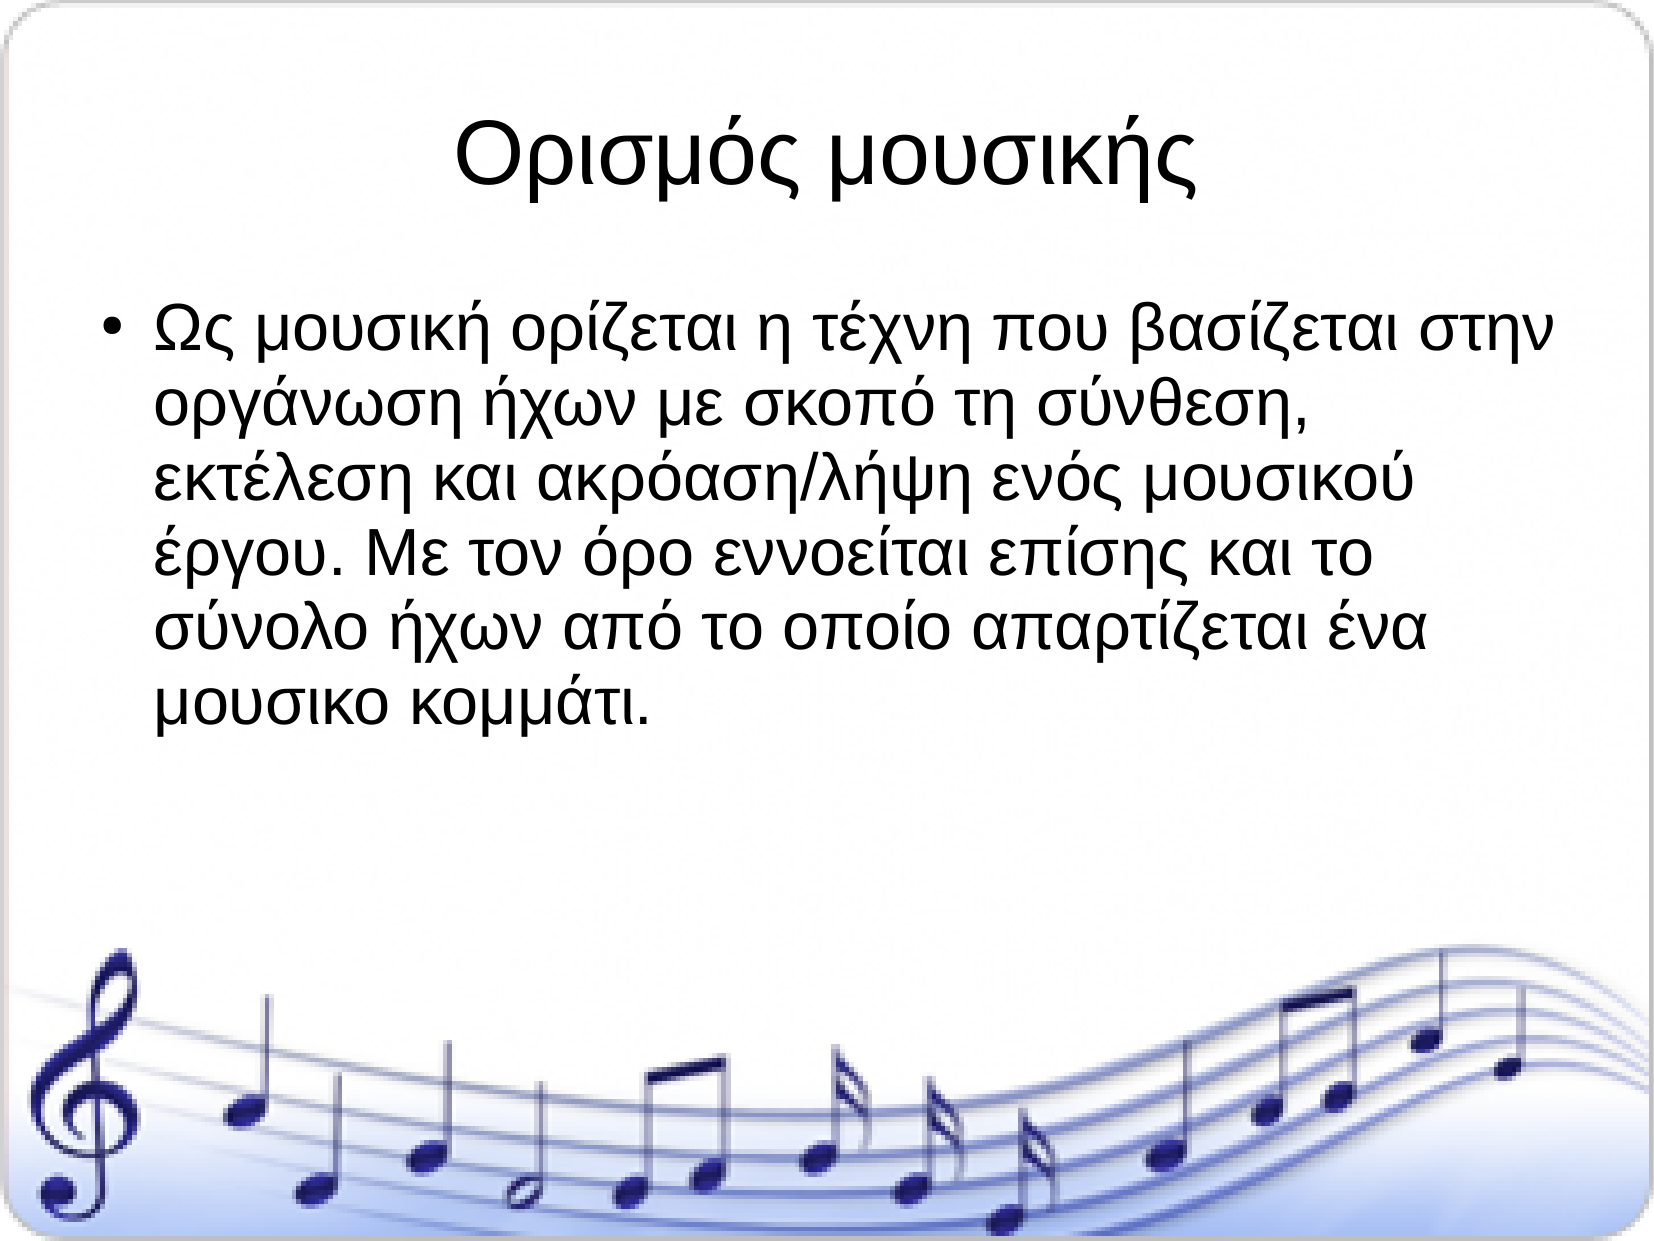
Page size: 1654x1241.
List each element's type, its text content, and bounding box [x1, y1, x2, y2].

title Ορισμός μουσικής [82, 49, 1571, 257]
list Ως μουσική ορίζεται η τέχνη που βασίζεται στην οργάνωση ήχων με σκοπό τη σύνθεση, εκτέλεση και ακρόαση/λήψη ενός μουσικού έργου. Με τον όρο εννοείται επίσης και το σύνολο ήχων από το οποίο απαρτίζεται ένα μουσικο κομμάτι. [82, 290, 1571, 1109]
picture [0, 0, 1654, 1241]
